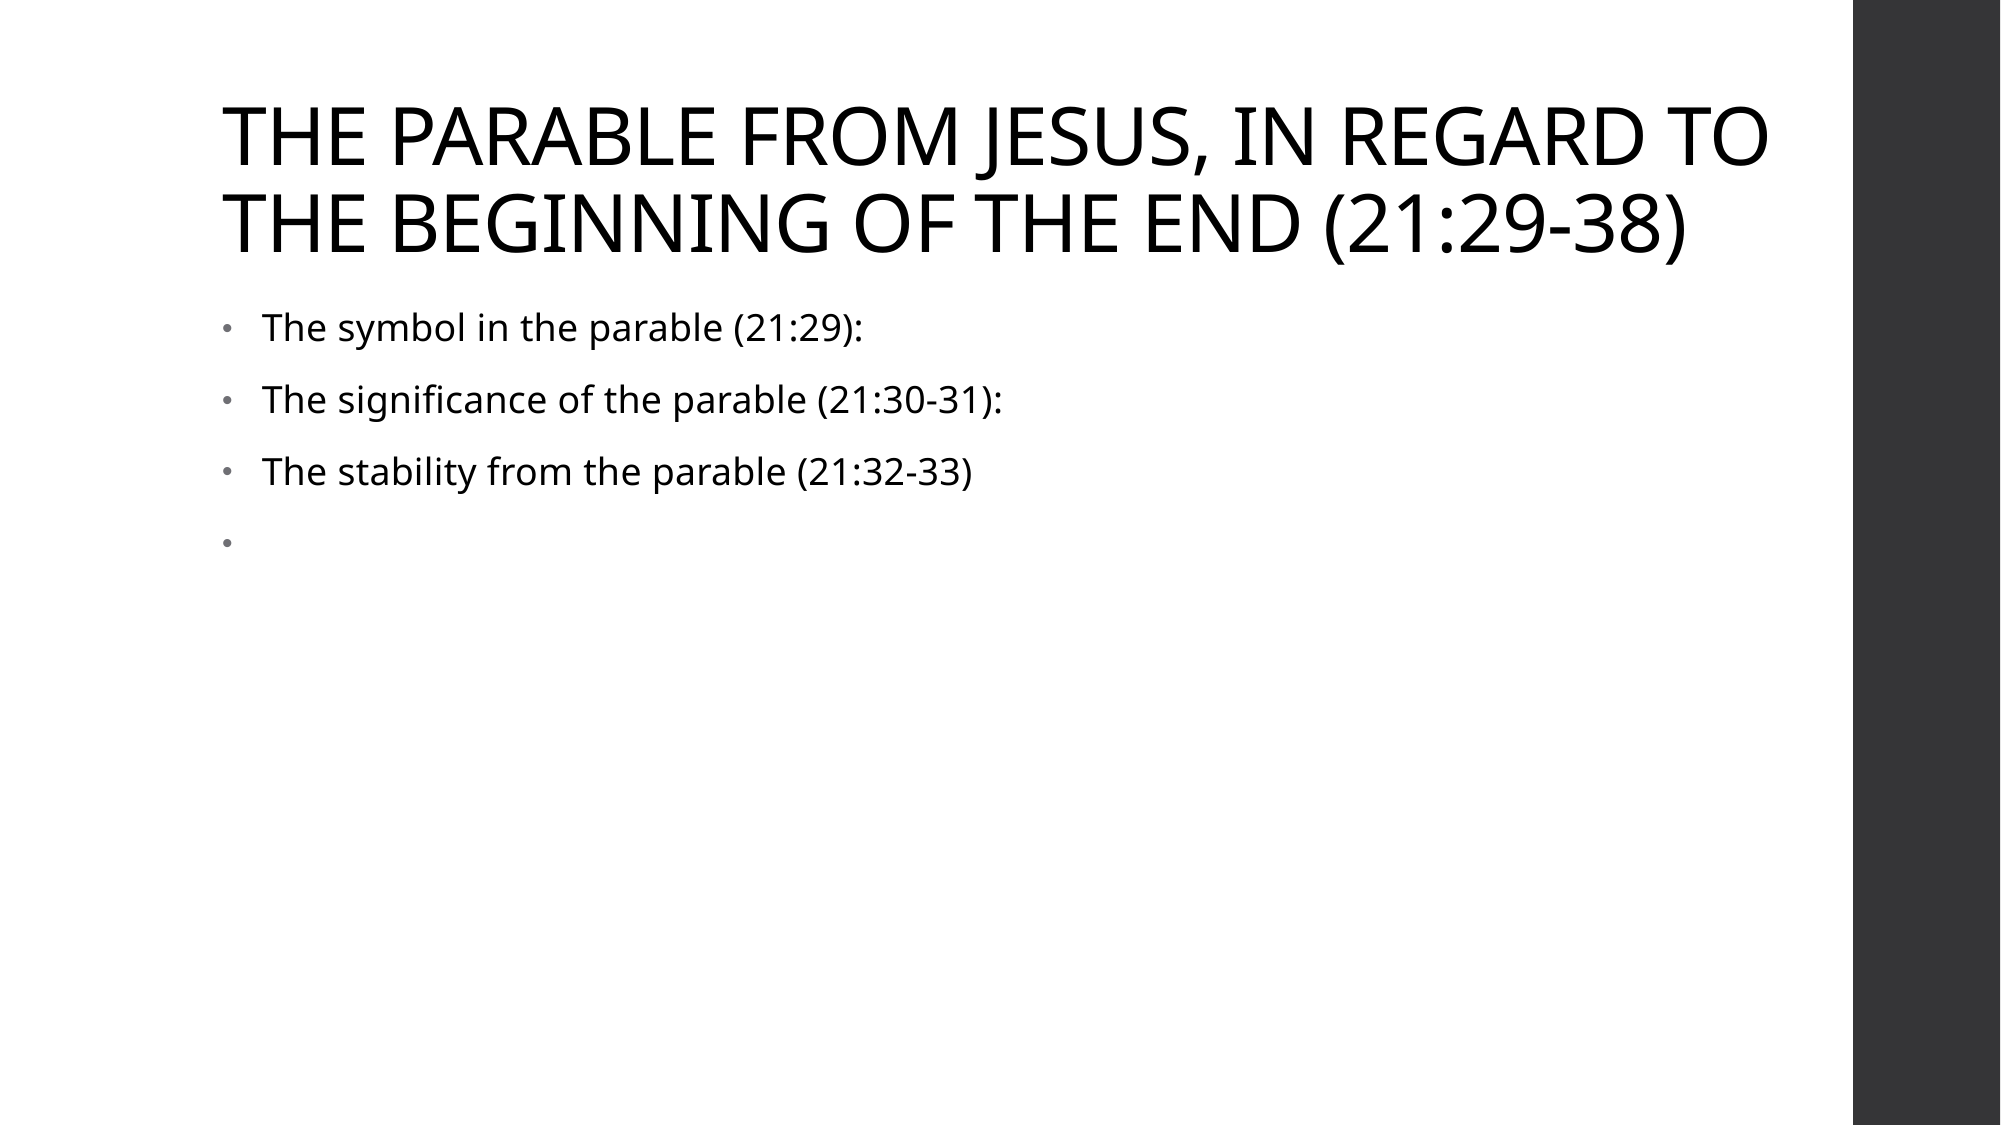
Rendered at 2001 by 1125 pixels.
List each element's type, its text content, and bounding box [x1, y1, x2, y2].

list The symbol in the parable (21:29): The significance of the parable (21:30-31): The stability from the parable (21:32-33) [206, 299, 1617, 1014]
title THE PARABLE FROM JESUS, IN REGARD TO THE BEGINNING OF THE END (21:29-38) [206, 60, 1797, 278]
